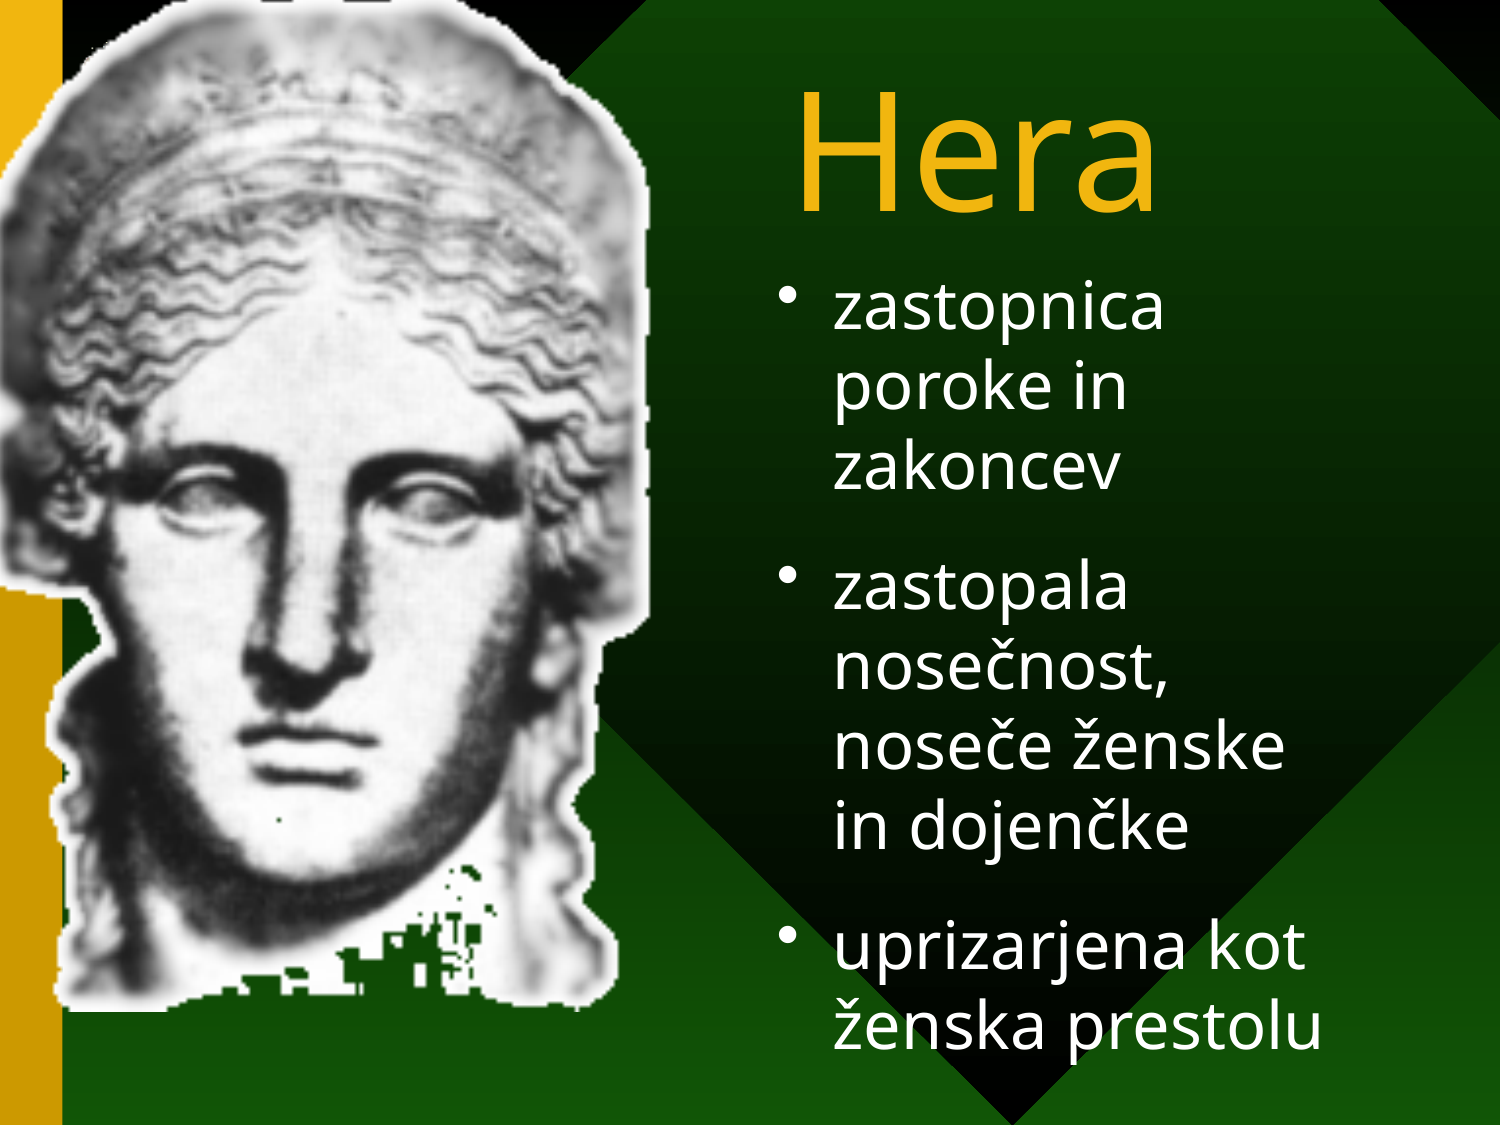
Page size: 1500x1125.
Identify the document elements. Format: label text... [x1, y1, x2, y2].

picture [0, 0, 655, 1012]
list zastopnica poroke in zakoncev zastopala nosečnost, noseče ženske in dojenčke uprizarjena kot ženska prestolu [761, 255, 1368, 856]
title Hera [655, 66, 1397, 254]
